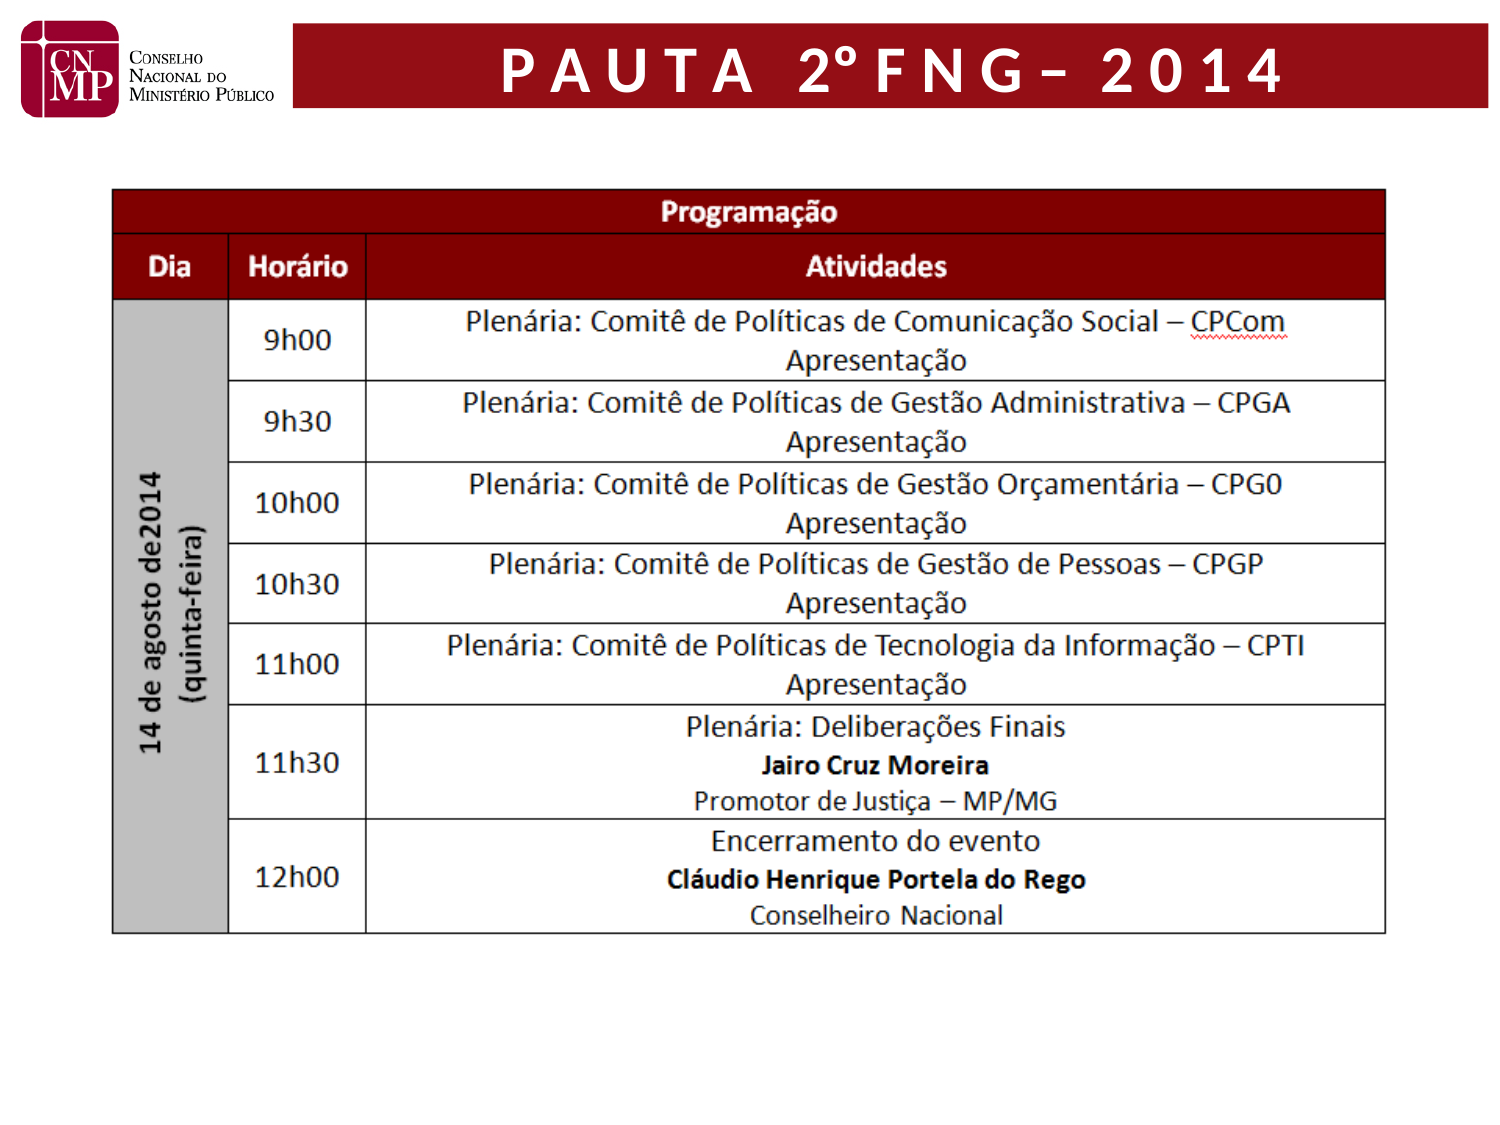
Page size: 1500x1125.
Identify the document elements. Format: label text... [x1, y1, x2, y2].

picture [109, 186, 1391, 939]
picture [4, 12, 284, 127]
text_box P A U T A 2º F N G – 2 0 1 4 [292, 23, 1489, 109]
